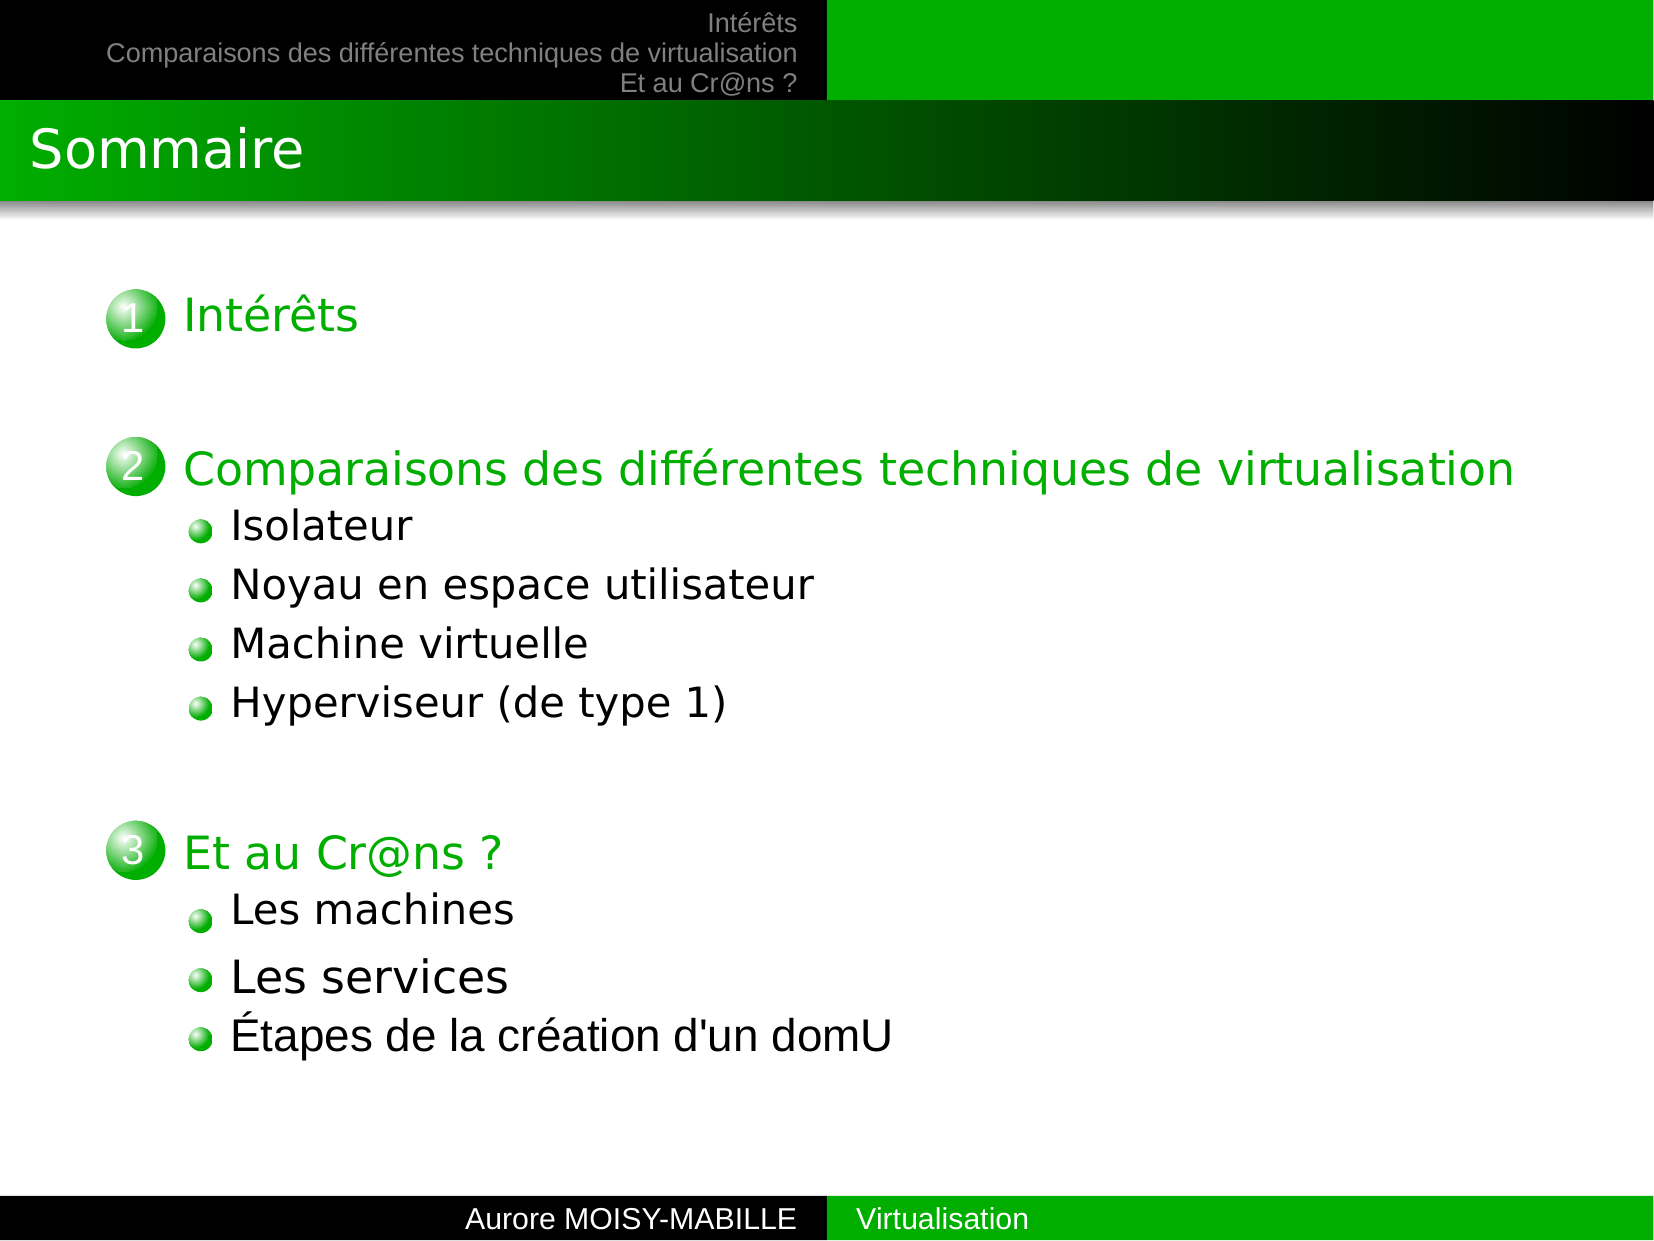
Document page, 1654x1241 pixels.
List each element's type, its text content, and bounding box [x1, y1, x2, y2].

text_box Étapes de la création d'un domU [230, 1009, 895, 1062]
text_box [106, 437, 154, 497]
text_box Et au Cr@ns ? [183, 826, 1388, 881]
text_box [189, 696, 213, 721]
text_box [188, 578, 213, 603]
text_box Intérêts Comparaisons des différentes techniques de virtualisation Et au Cr@ns ? [0, 7, 798, 99]
text_box [188, 519, 213, 544]
text_box Sommaire [29, 118, 1654, 184]
text_box [188, 909, 213, 934]
text_box [106, 289, 154, 349]
text_box [188, 637, 213, 662]
text_box Les services [230, 950, 524, 1005]
text_box Virtualisation [856, 1201, 1654, 1237]
text_box [0, 0, 1654, 219]
text_box Isolateur [230, 501, 413, 551]
text_box [106, 820, 154, 880]
text_box 2 [121, 442, 181, 490]
text_box Aurore MOISY-MABILLE [0, 1201, 798, 1237]
text_box Intérêts [183, 289, 1010, 343]
text_box [188, 968, 213, 993]
text_box 3 [121, 826, 181, 874]
text_box Machine virtuelle [230, 620, 590, 669]
text_box Hyperviseur (de type 1) [230, 679, 728, 728]
text_box Les machines [230, 885, 880, 935]
text_box Comparaisons des différentes techniques de virtualisation [183, 442, 1625, 497]
text_box 1 [121, 295, 181, 343]
text_box [0, 1195, 1654, 1241]
text_box [188, 1027, 213, 1052]
text_box Noyau en espace utilisateur [230, 561, 815, 610]
